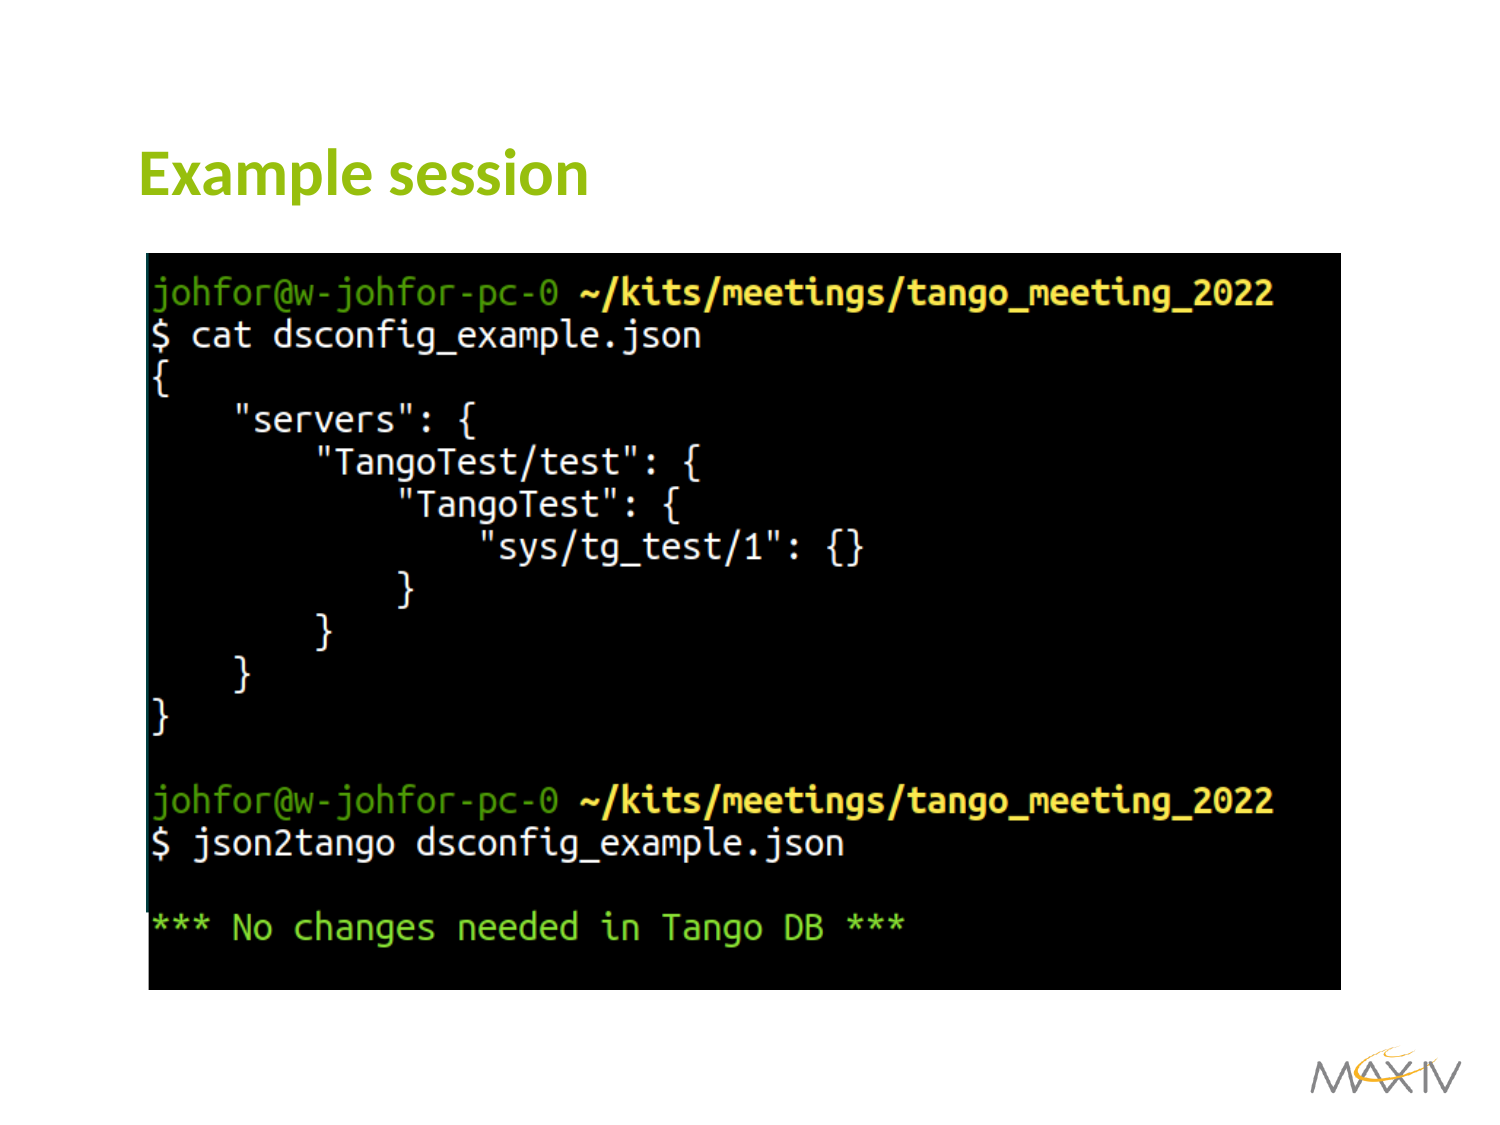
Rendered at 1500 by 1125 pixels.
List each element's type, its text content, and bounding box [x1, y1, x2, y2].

picture [1309, 1045, 1463, 1094]
title Example session [123, 28, 1370, 217]
picture [146, 253, 1341, 991]
